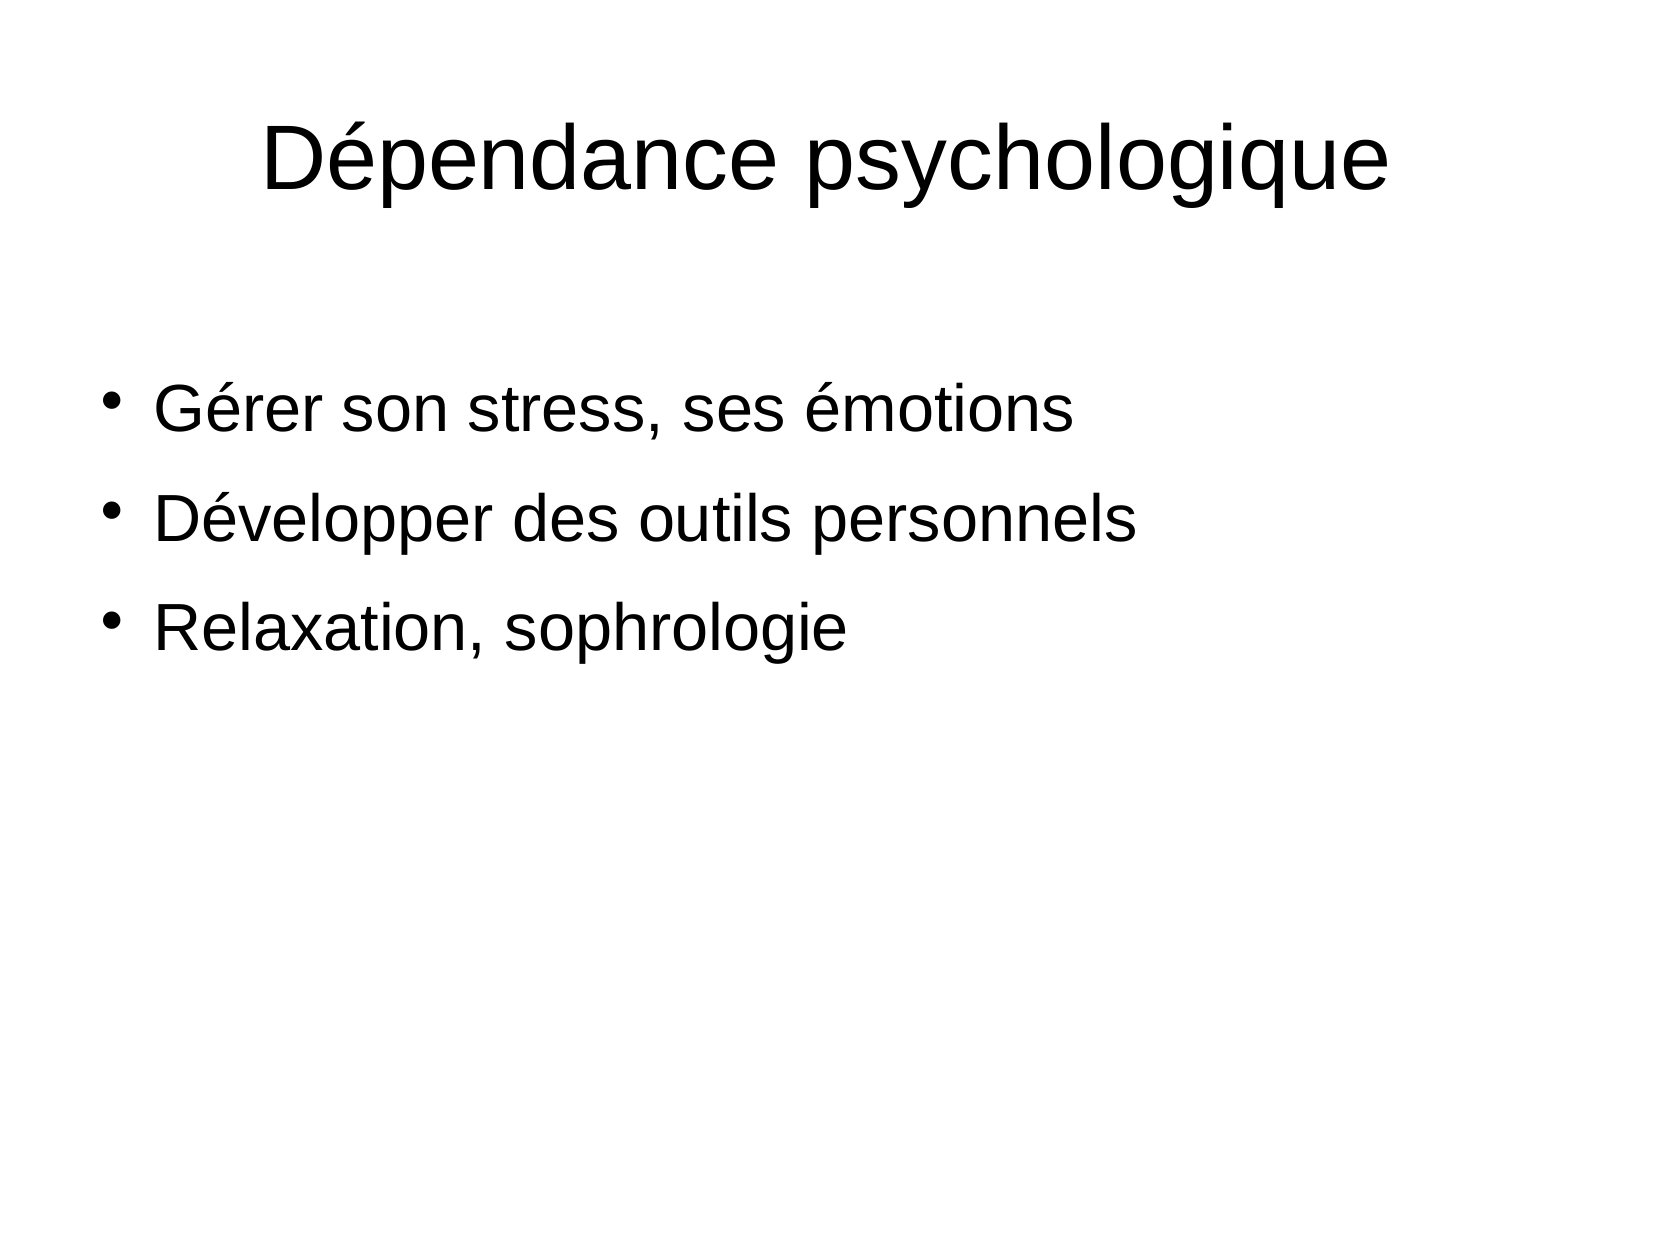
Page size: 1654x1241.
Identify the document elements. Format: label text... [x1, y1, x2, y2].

text_box Gérer son stress, ses émotions Développer des outils personnels Relaxation, sophrologie [82, 290, 1571, 1009]
text_box Dépendance psychologique [82, 49, 1571, 256]
